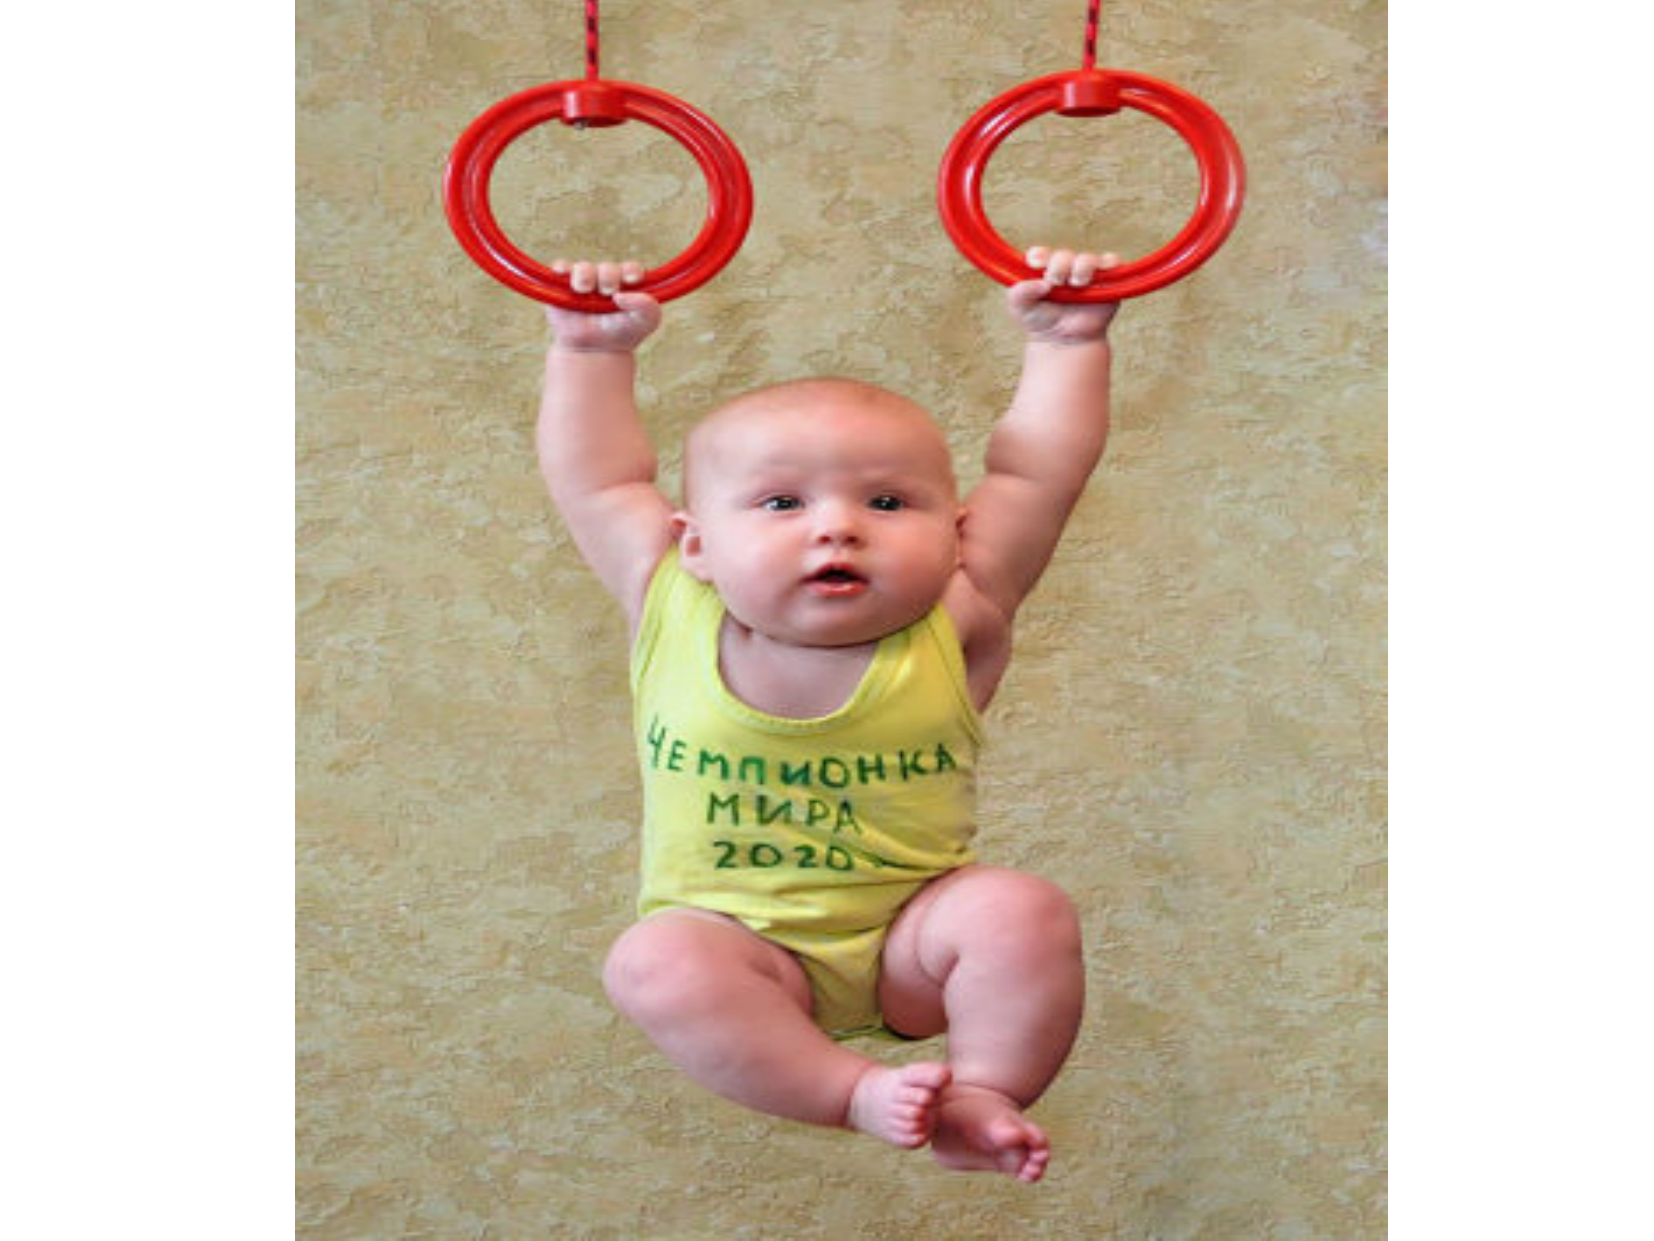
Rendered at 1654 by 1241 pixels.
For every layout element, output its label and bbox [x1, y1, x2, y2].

picture [295, 0, 1388, 1241]
